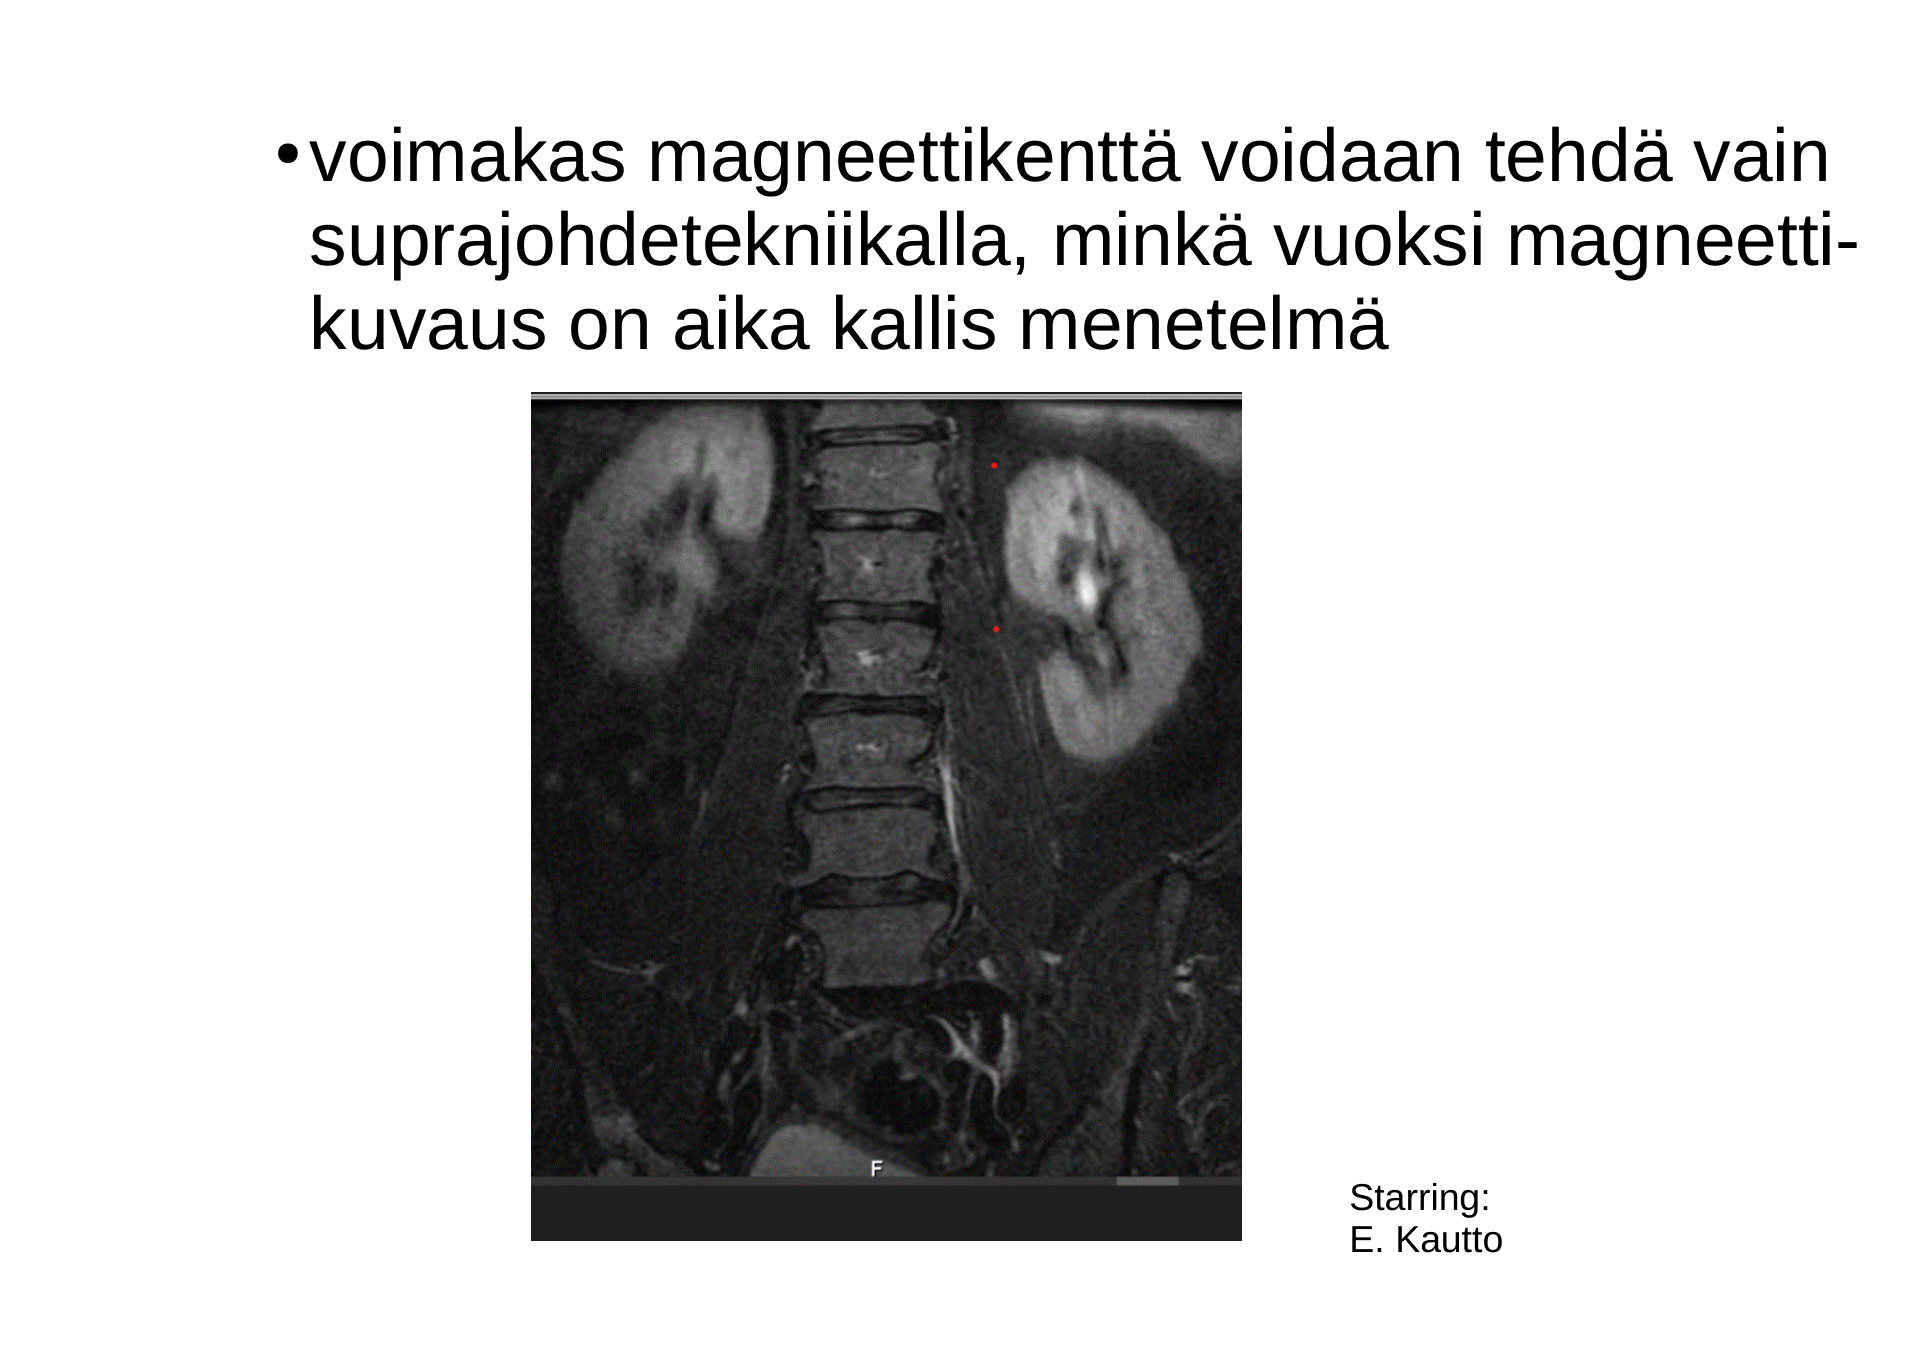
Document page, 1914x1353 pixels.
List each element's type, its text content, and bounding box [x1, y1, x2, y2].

text_box voimakas magneettikenttä voidaan tehdä vain suprajohdetekniikalla, minkä vuoksi magneetti- kuvaus on aika kallis menetelmä [259, 106, 1890, 374]
picture [531, 392, 1242, 1241]
text_box Starring: E. Kautto [1334, 1169, 1519, 1269]
